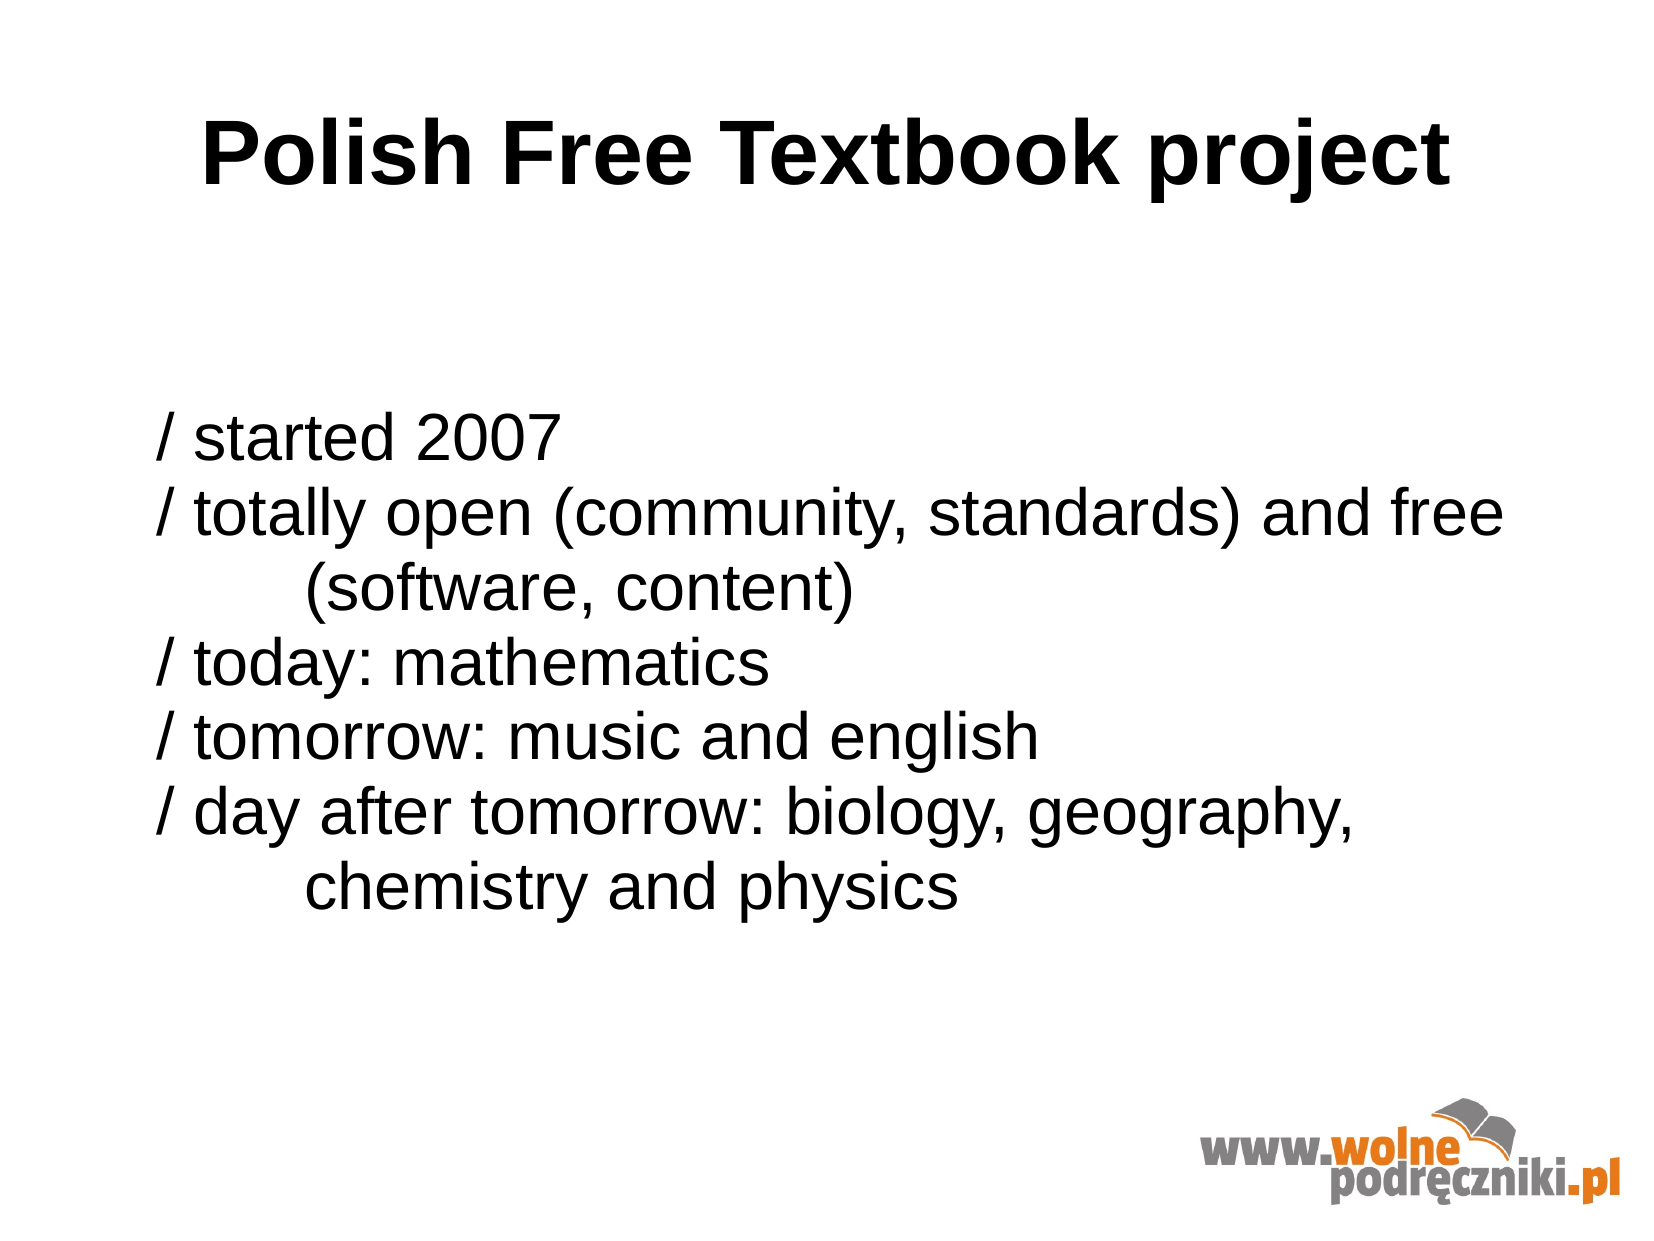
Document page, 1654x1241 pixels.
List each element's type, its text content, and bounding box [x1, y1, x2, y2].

subtitle / started 2007 / totally open (community, standards) and free (software, content) / today: mathematics / tomorrow: music and english / day after tomorrow: biology, geography, chemistry and physics [82, 297, 1571, 1102]
title Polish Free Textbook project [82, 49, 1571, 257]
picture [1198, 1092, 1625, 1211]
